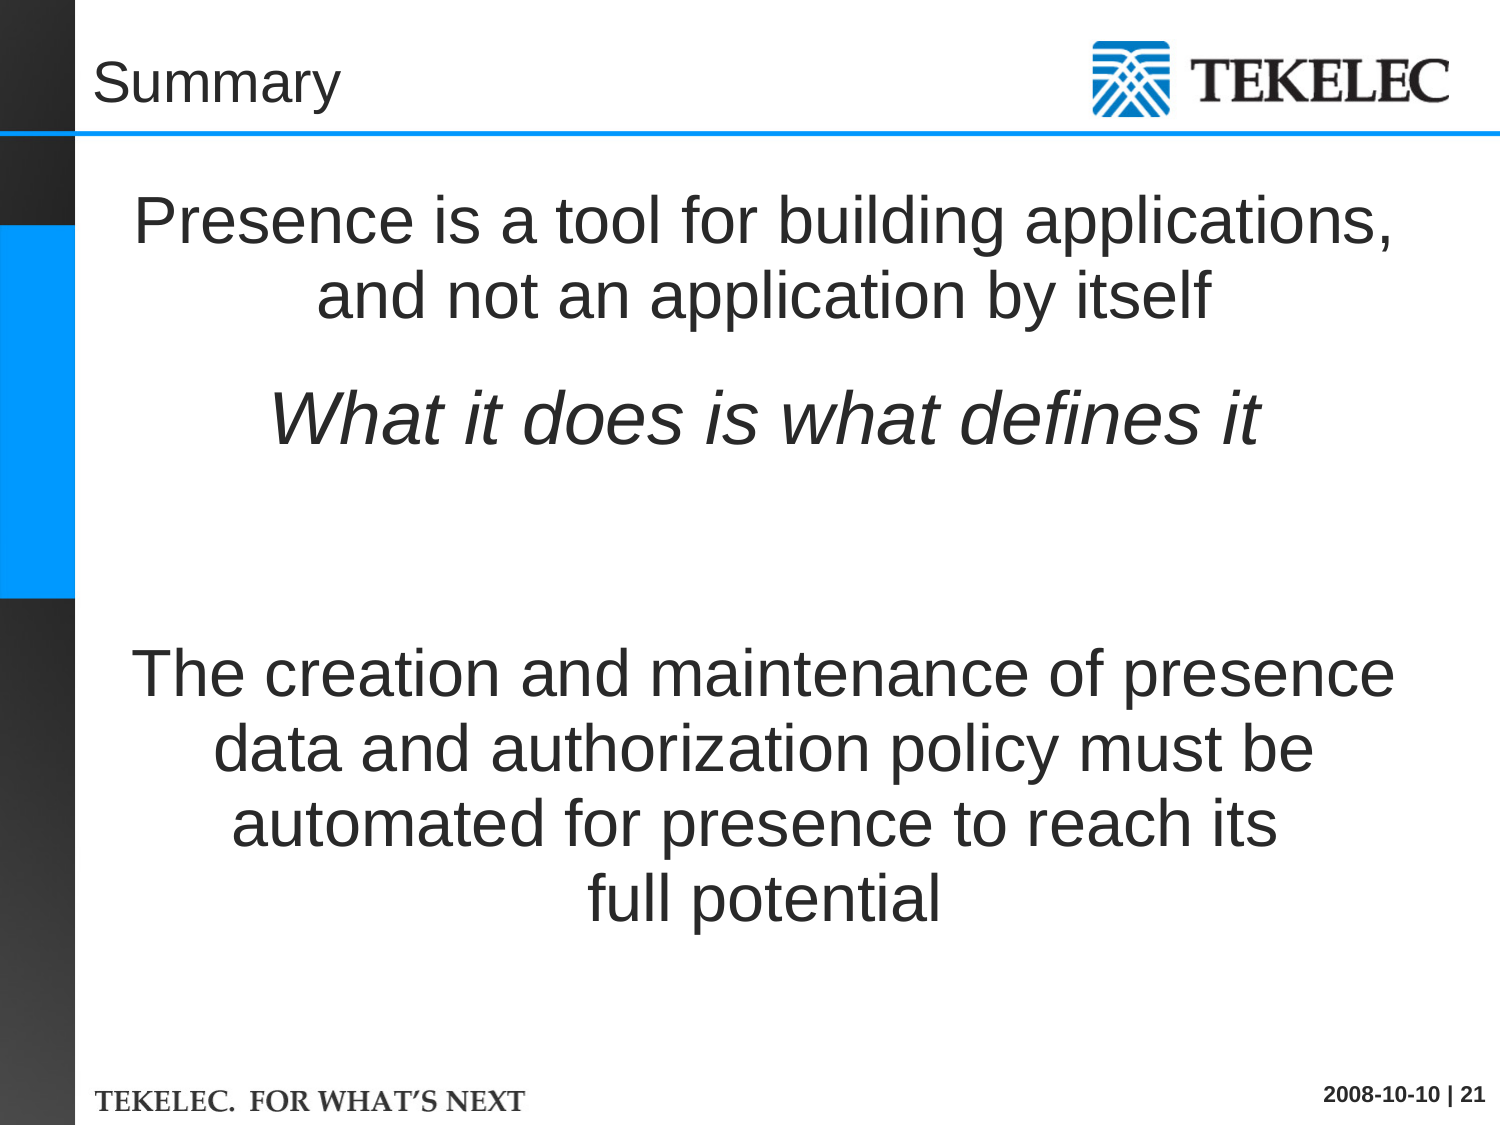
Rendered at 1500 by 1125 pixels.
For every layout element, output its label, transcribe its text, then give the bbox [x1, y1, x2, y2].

title Summary [92, 15, 1060, 115]
list Presence is a tool for building applications, and not an application by itself What it does is what defines it The creation and maintenance of presence data and authorization policy must be automated for presence to reach its full potential [117, 183, 1413, 1030]
picture [0, 0, 1500, 1125]
